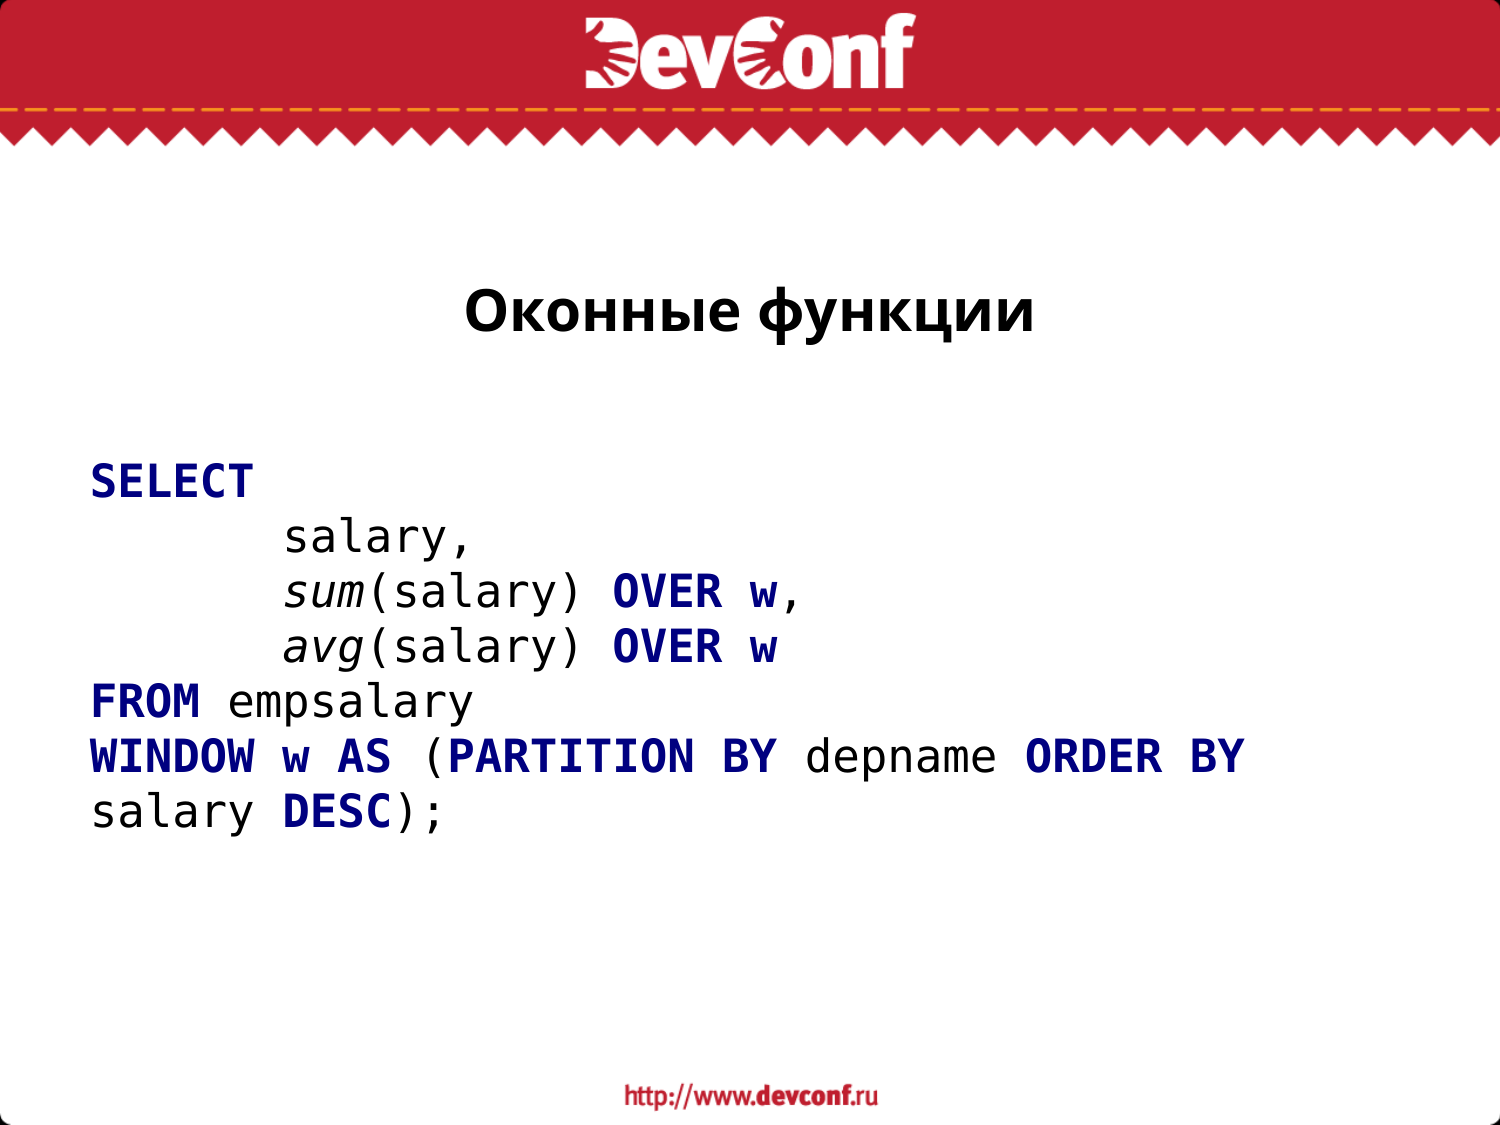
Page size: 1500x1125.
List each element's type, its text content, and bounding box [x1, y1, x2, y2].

picture [0, 0, 1500, 1125]
title Оконные функции [75, 219, 1426, 398]
list SELECT salary, sum(salary) OVER w, avg(salary) OVER w FROM empsalary WINDOW w AS (PARTITION BY depname ORDER BY salary DESC); [75, 444, 1426, 965]
